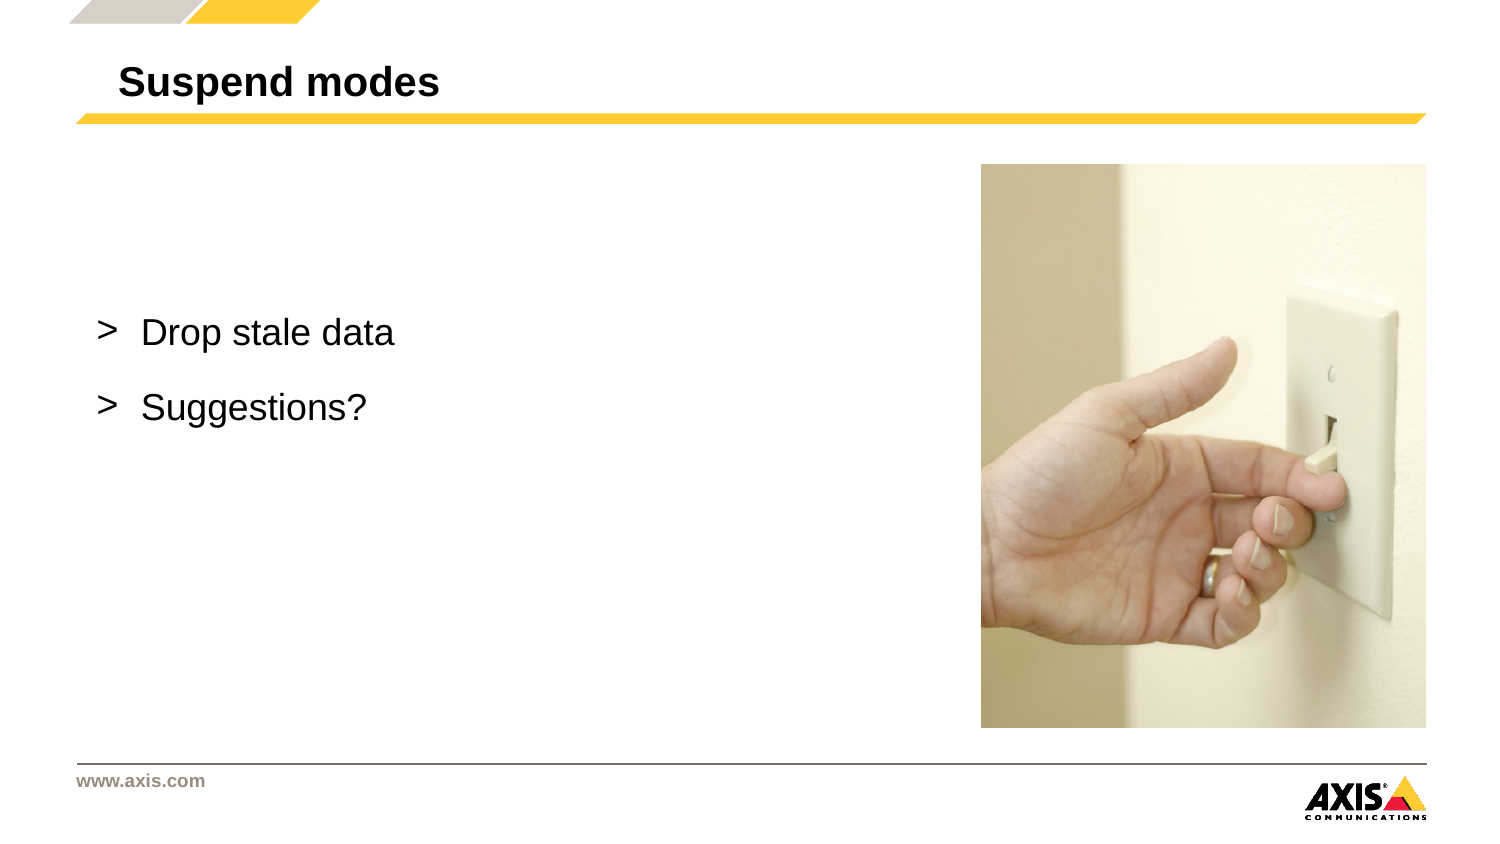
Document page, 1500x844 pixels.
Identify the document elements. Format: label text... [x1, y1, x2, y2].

picture [981, 164, 1427, 728]
title Suspend modes [103, 47, 1462, 108]
list Drop stale data [81, 300, 901, 364]
picture [1305, 776, 1426, 820]
list Suggestions? [81, 375, 901, 439]
